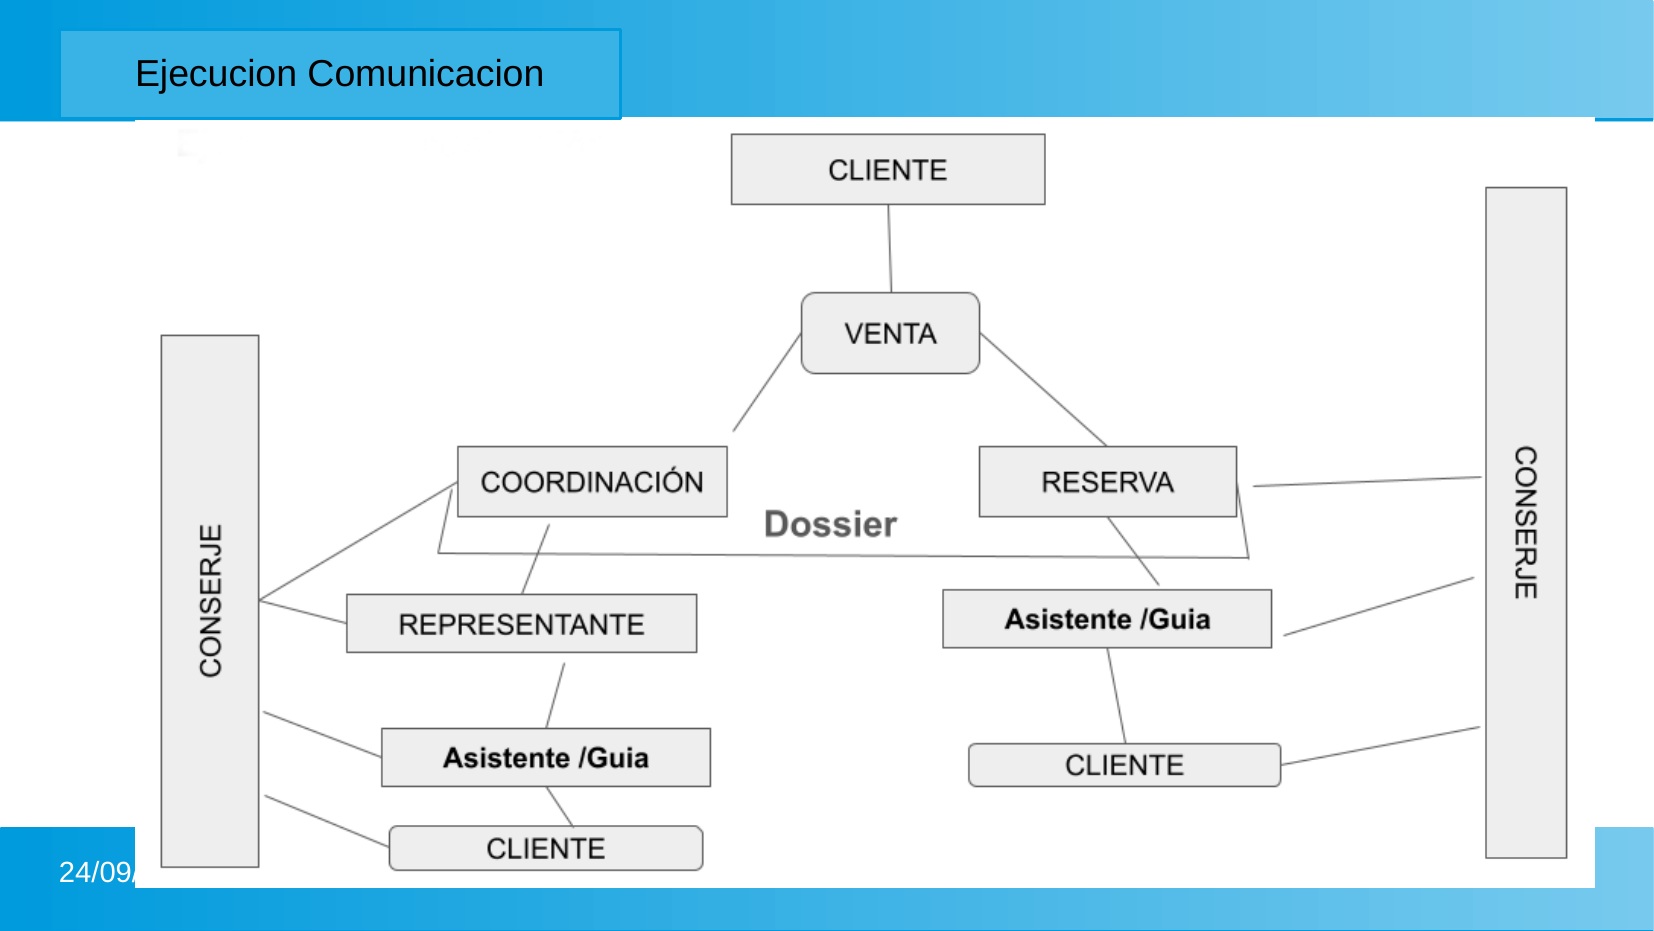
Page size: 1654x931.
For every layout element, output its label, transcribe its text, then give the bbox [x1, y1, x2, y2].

text_box Ejecucion Comunicacion [59, 29, 621, 119]
picture [134, 117, 1595, 888]
